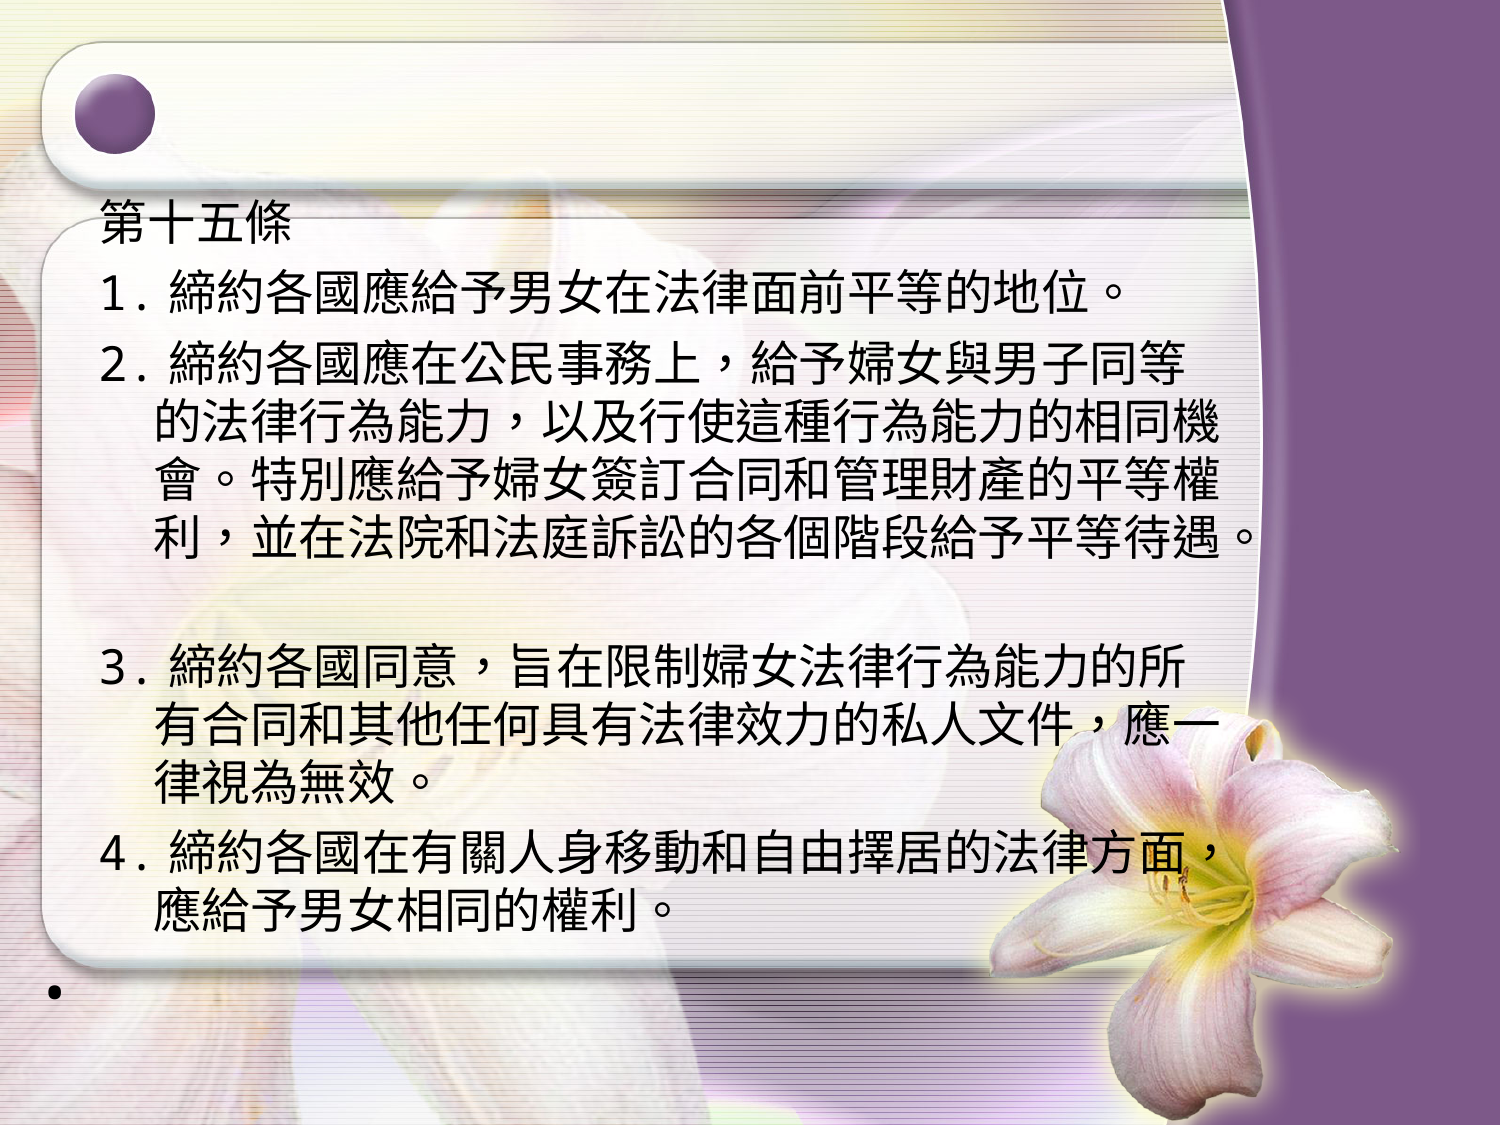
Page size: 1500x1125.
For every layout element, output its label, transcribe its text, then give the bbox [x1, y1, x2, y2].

list 第十五條 1.締約各國應給予男女在法律面前平等的地位。 2.締約各國應在公民事務上，給予婦女與男子同等的法律行為能力，以及行使這種行為能力的相同機會。特別應給予婦女簽訂合同和管理財產的平等權利，並在法院和法庭訴訟的各個階段給予平等待遇。 3.締約各國同意，旨在限制婦女法律行為能力的所有合同和其他任何具有法律效力的私人文件，應一律視為無效。 4.締約各國在有關人身移動和自由擇居的法律方面，應給予男女相同的權利。 [29, 184, 1247, 953]
